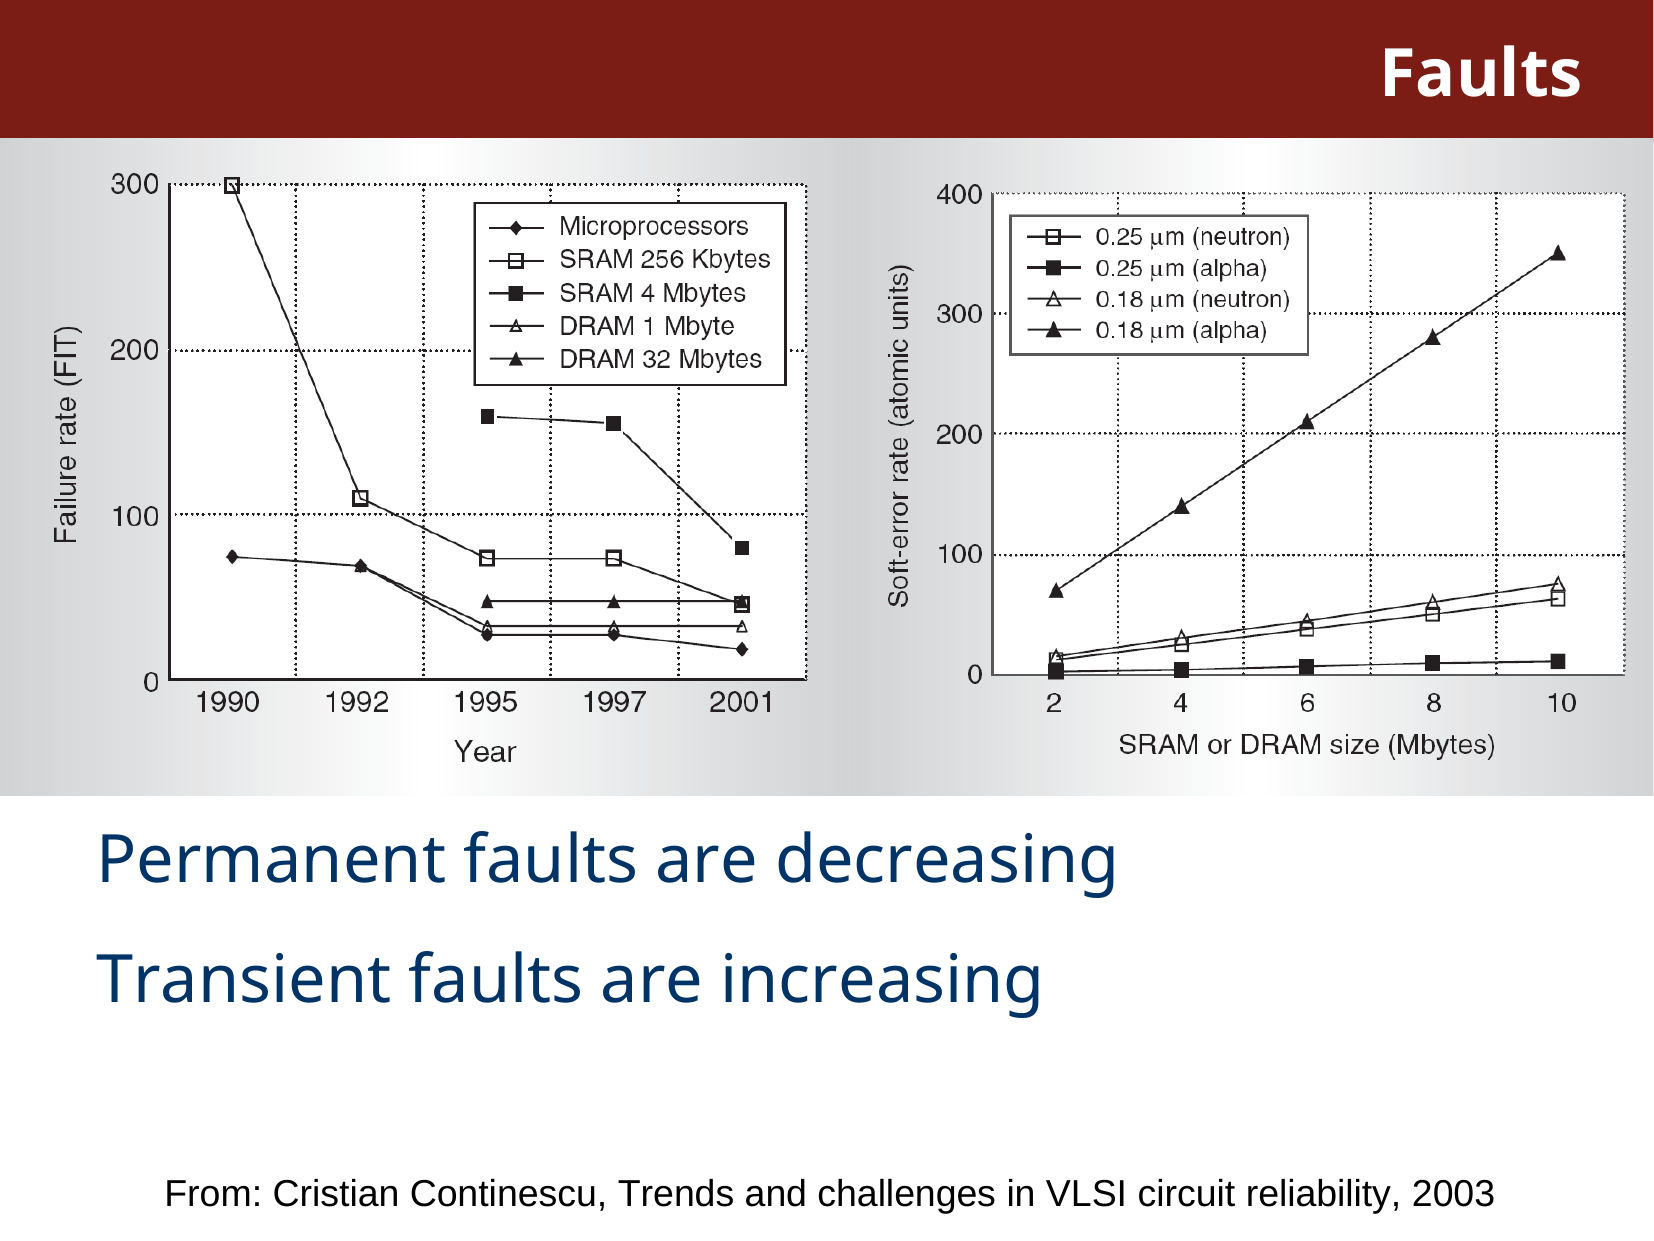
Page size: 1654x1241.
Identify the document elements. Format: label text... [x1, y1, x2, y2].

title Faults [0, 7, 1583, 135]
list Permanent faults are decreasing Transient faults are increasing [78, 811, 1583, 997]
picture [0, 138, 1654, 796]
text_box From: Cristian Continescu, Trends and challenges in VLSI circuit reliability, 2003 [149, 1158, 1511, 1229]
